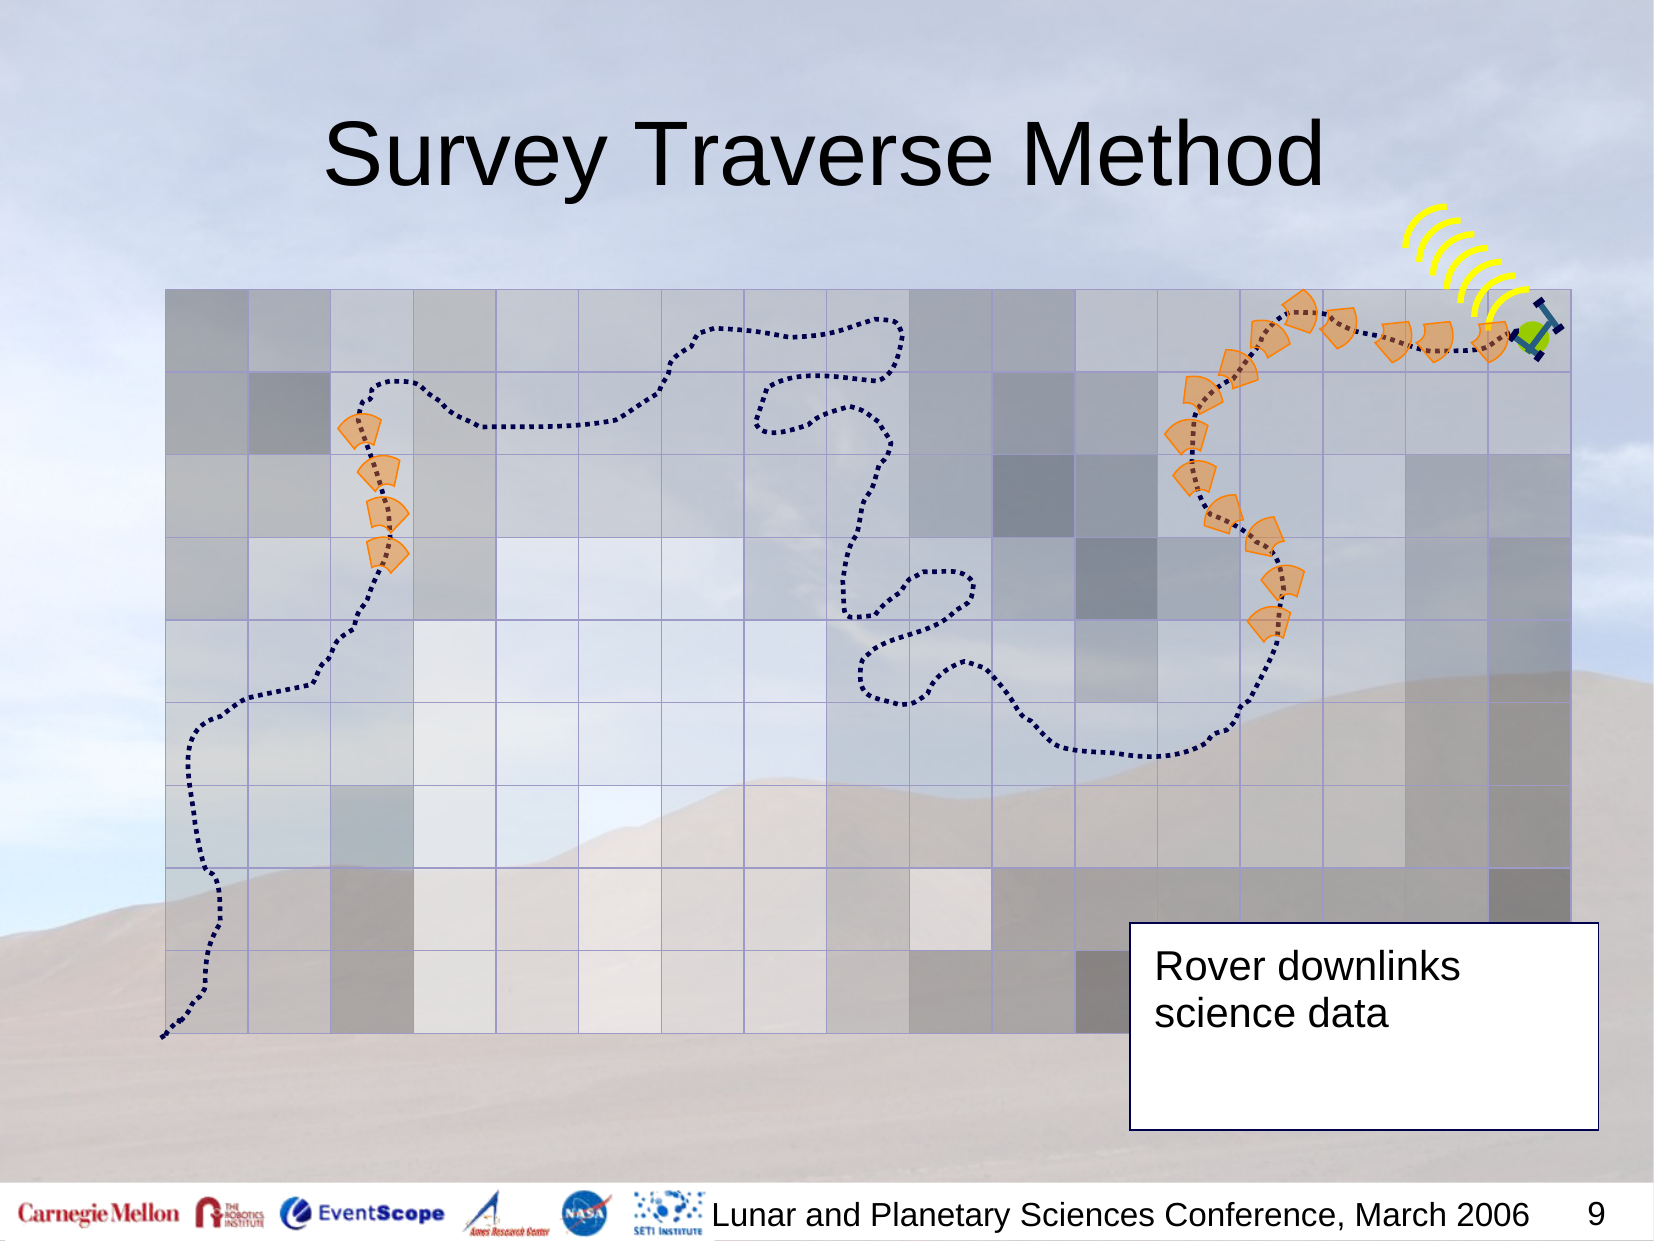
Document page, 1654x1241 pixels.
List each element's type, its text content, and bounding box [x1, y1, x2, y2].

picture [5, 1188, 715, 1241]
picture [0, 0, 1654, 1182]
title Survey Traverse Method [79, 49, 1572, 257]
text_box [165, 289, 1599, 1130]
text_box Rover downlinks science data [1139, 935, 1584, 1044]
